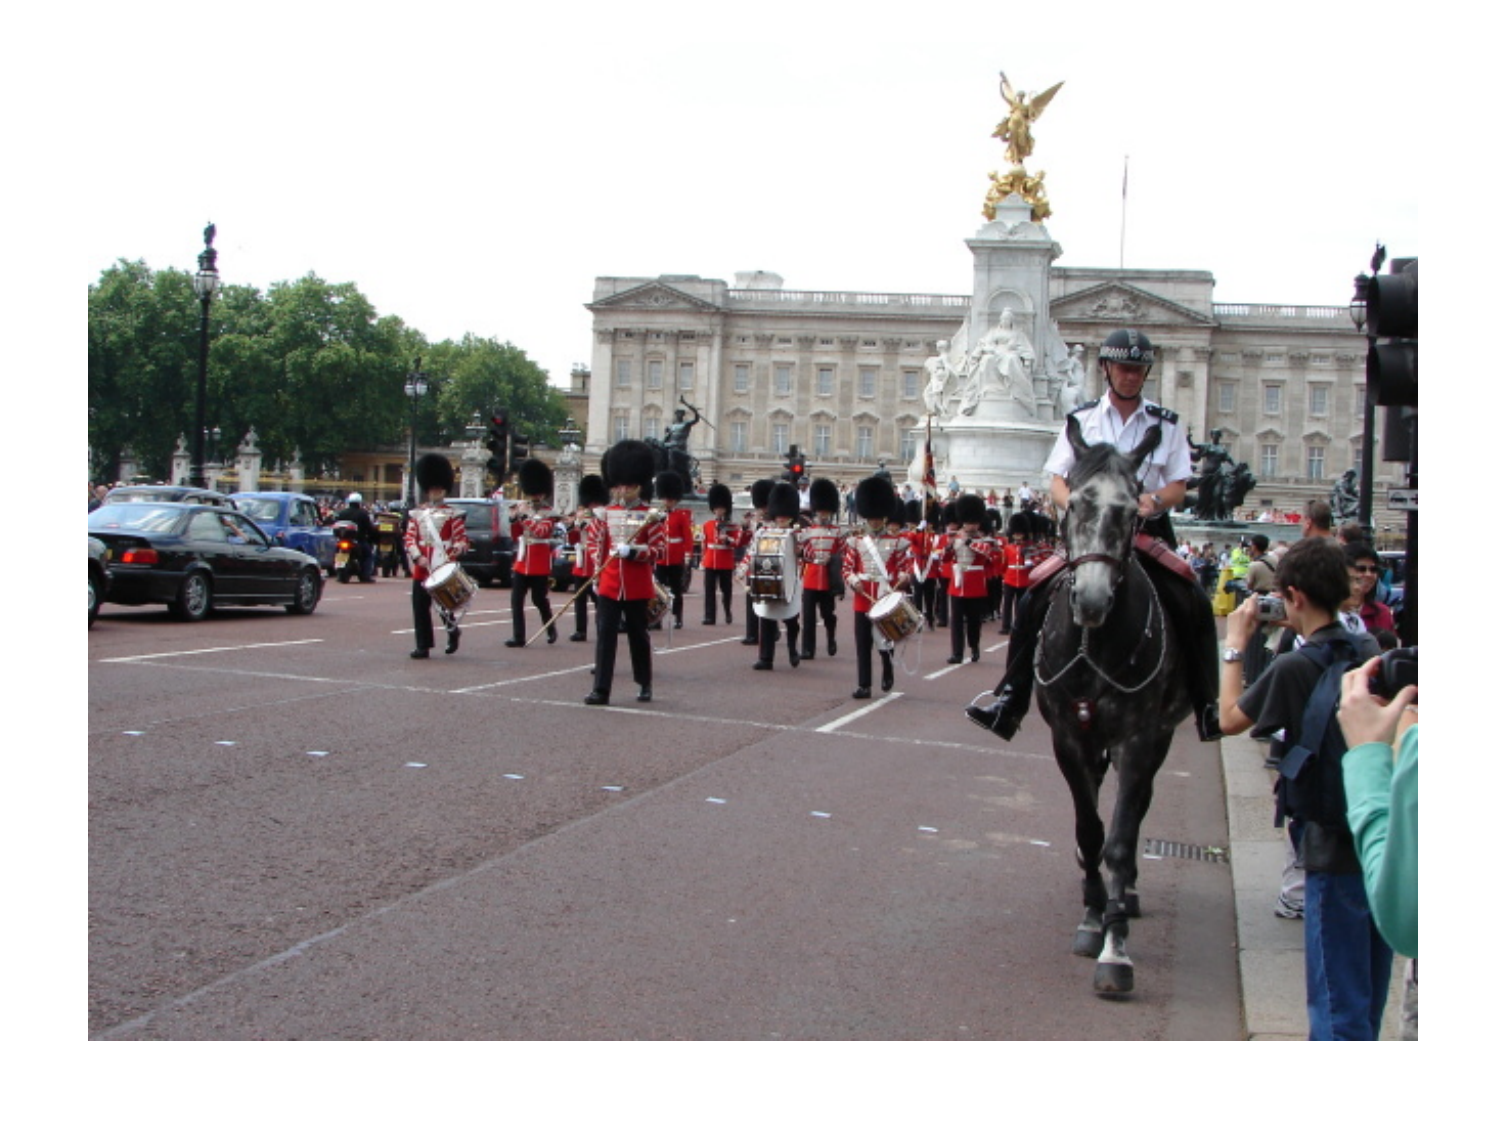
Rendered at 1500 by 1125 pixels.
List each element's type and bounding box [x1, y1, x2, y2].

picture [88, 42, 1418, 1041]
